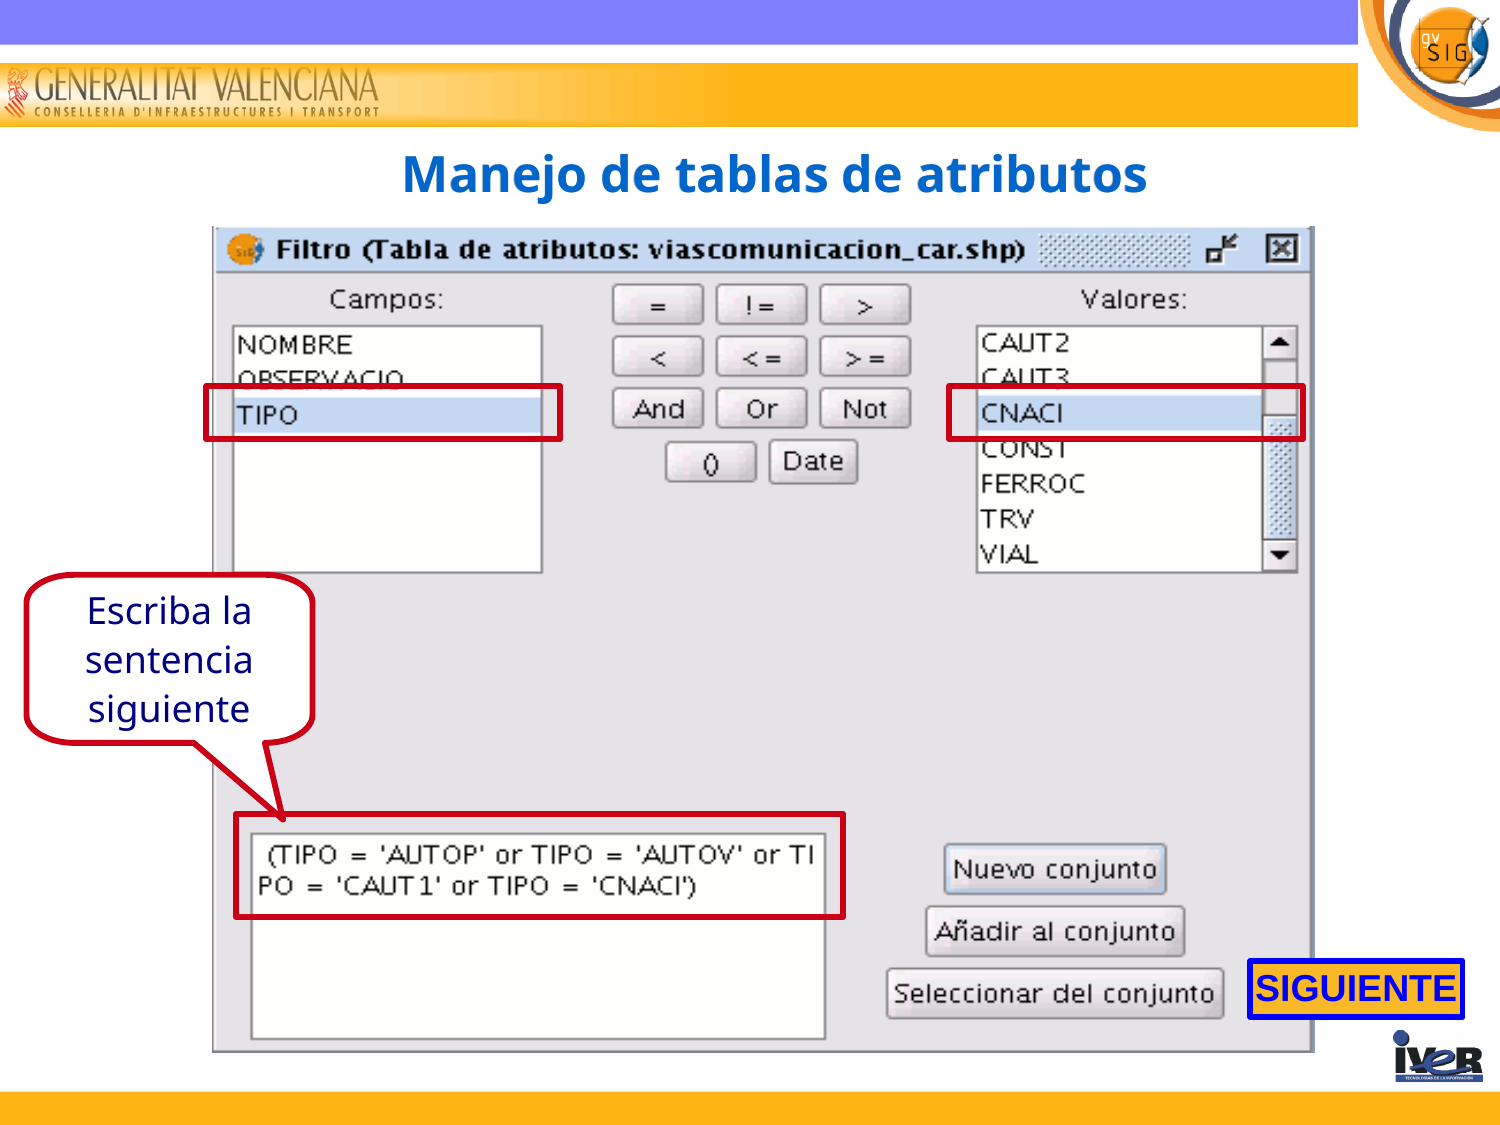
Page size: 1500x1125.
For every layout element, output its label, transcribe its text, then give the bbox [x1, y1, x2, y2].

text_box Escriba la sentencia siguiente [26, 574, 313, 820]
picture [1358, 0, 1500, 133]
text_box SIGUIENTE [1250, 961, 1463, 1018]
picture [239, 817, 840, 914]
title Manejo de tablas de atributos [197, 57, 1353, 289]
picture [1393, 1030, 1483, 1082]
picture [110, 226, 1315, 1053]
